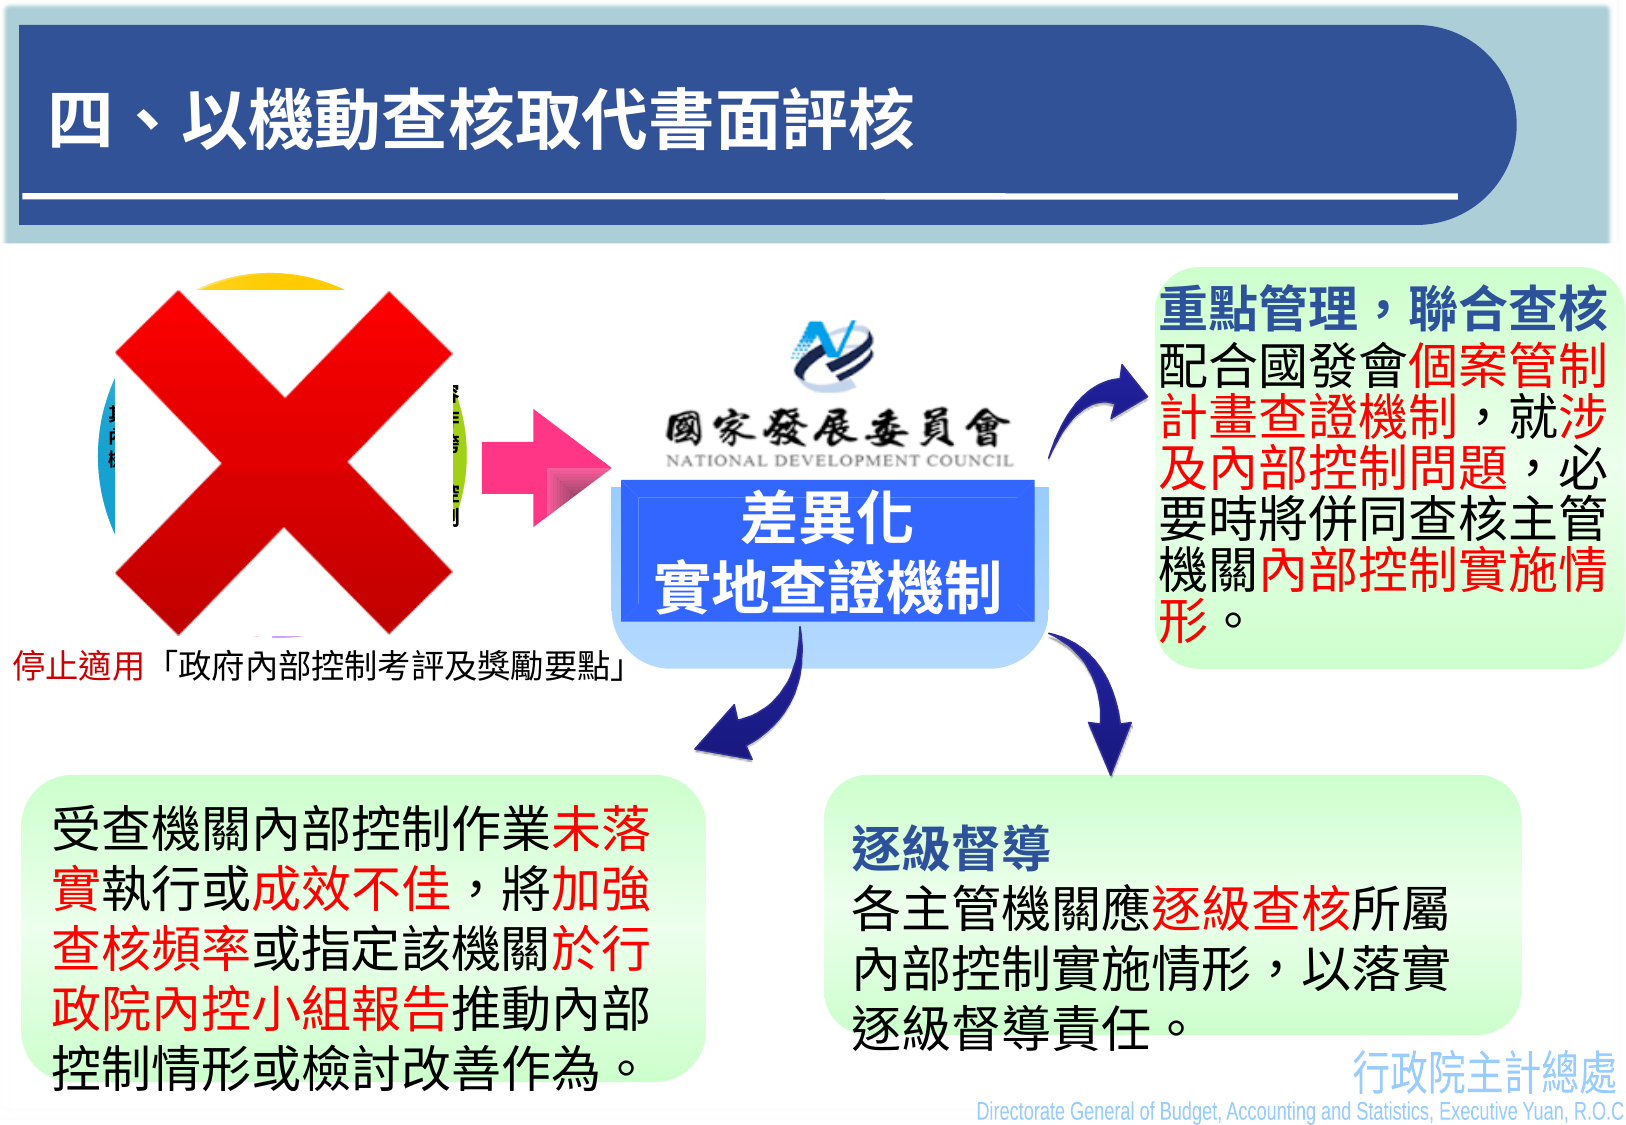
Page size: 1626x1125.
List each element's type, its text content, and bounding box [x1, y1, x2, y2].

text_box [1171, 1023, 1181, 1033]
text_box 停止適用「政府內部控制考評及獎勵要點」 [0, 645, 751, 692]
text_box [611, 487, 1049, 760]
text_box [1169, 267, 1611, 278]
text_box [1008, 1030, 1022, 1035]
text_box 差異化 實地查證機制 [621, 479, 1035, 622]
title 四、以機動查核取代書面評核 [32, 42, 1458, 193]
text_box [481, 408, 612, 528]
picture [600, 302, 1079, 487]
text_box [933, 1025, 943, 1035]
list 重點管理，聯合查核 配合國發會個案管制計畫查證機制，就涉及內部控制問題，必要時將併同查核主管機關內部控制實施情形。 [1143, 278, 1625, 658]
text_box 逐級督導 各主管機關應逐級查核所屬內部控制實施情形，以落實逐級督導責任。 [836, 810, 1486, 1000]
text_box [824, 633, 1522, 1035]
picture [68, 243, 470, 645]
text_box [1048, 364, 1148, 459]
text_box [1170, 658, 1610, 669]
text_box 受查機關內部控制作業未落實執行或成效不佳，將加強查核頻率或指定該機關於行政院內控小組報告推動內部控制情形或檢討改善作為。 [21, 774, 707, 1083]
text_box [931, 1011, 939, 1022]
